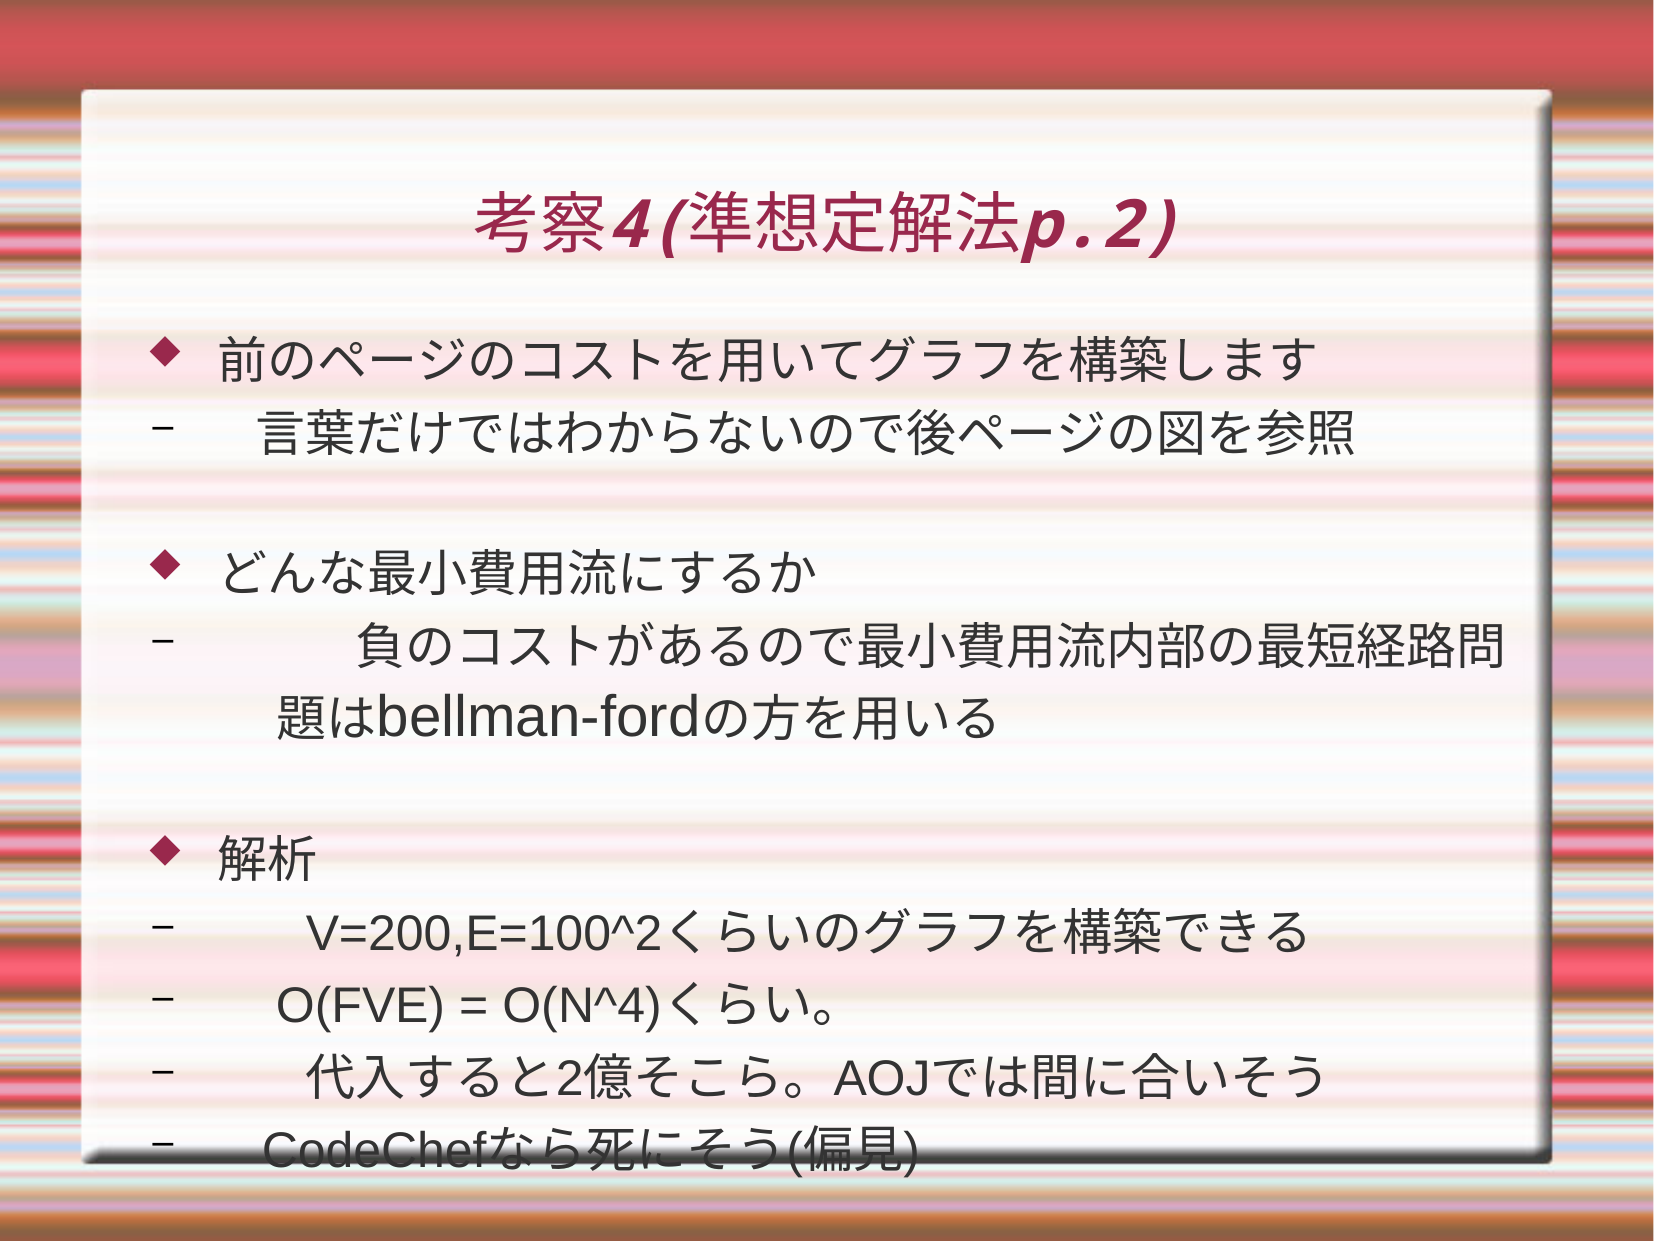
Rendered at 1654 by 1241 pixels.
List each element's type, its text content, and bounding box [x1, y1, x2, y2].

picture [0, 0, 1654, 1241]
title 考察4(準想定解法p.2) [121, 114, 1534, 322]
list 前のページのコストを用いてグラフを構築します 言葉だけではわからないので後ページの図を参照 どんな最小費用流にするか 負のコストがあるので最小費用流内部の最短経路問題はbellman-fordの方を用いる 解析 V=200,E=100^2くらいのグラフを構築できる O(FVE) = O(N^4)くらい。 代入すると2億そこら。AOJでは間に合いそう CodeChefなら死にそう(偏見) 毎回bellmanで最長だけかけるテストケースを作る技術を持ってなかったこともあり、余裕を持って通ります [134, 320, 1516, 1109]
